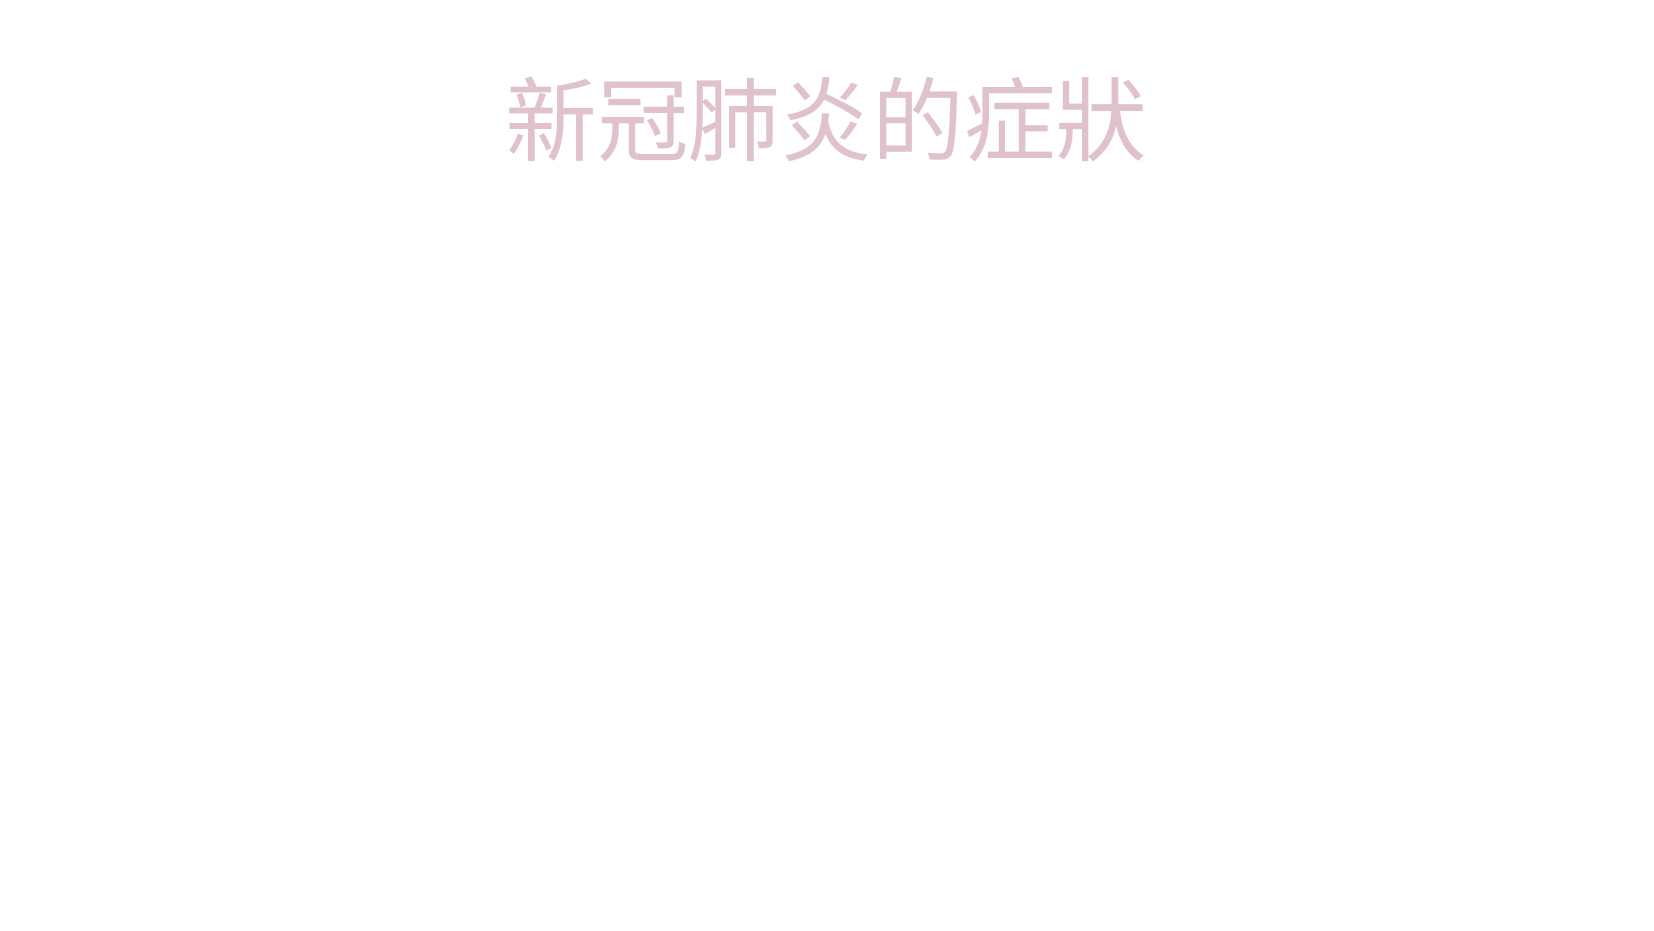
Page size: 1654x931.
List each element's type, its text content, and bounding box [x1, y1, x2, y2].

title 新冠肺炎的症狀 [82, 37, 1571, 193]
